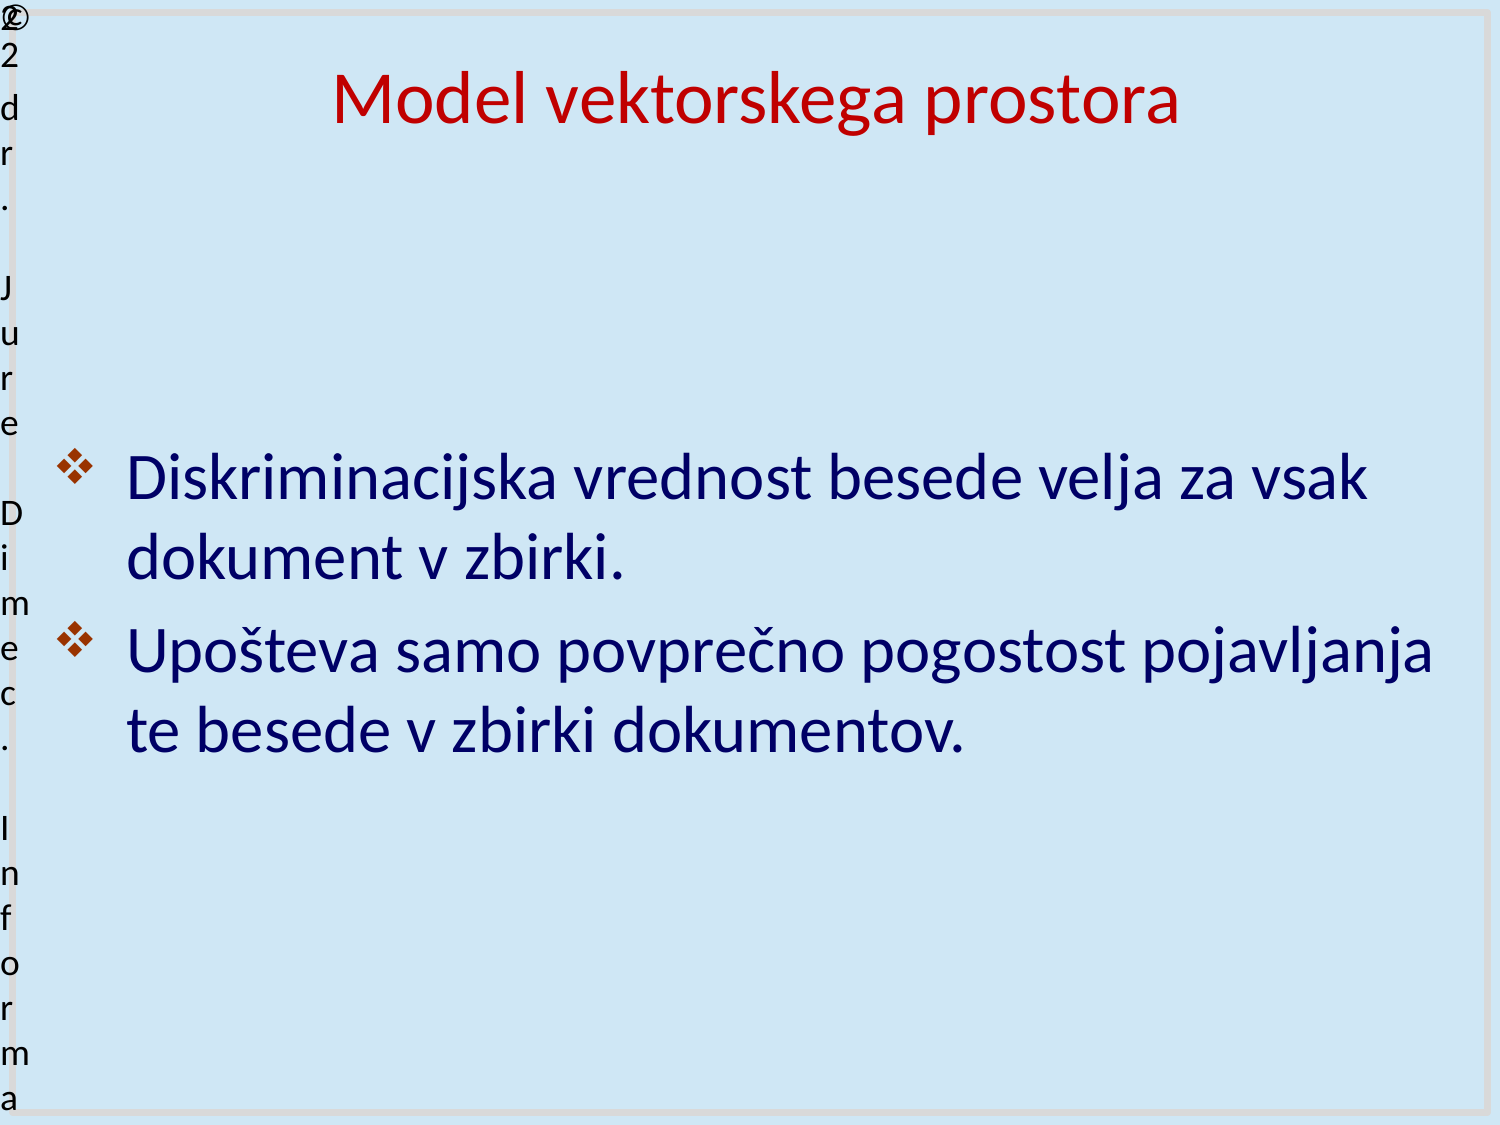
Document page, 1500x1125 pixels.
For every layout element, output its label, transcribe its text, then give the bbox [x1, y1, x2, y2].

title Model vektorskega prostora [37, 37, 1475, 150]
list Diskriminacijska vrednost besede velja za vsak dokument v zbirki. Upošteva samo povprečno pogostost pojavljanja te besede v zbirki dokumentov. [37, 425, 1475, 1050]
